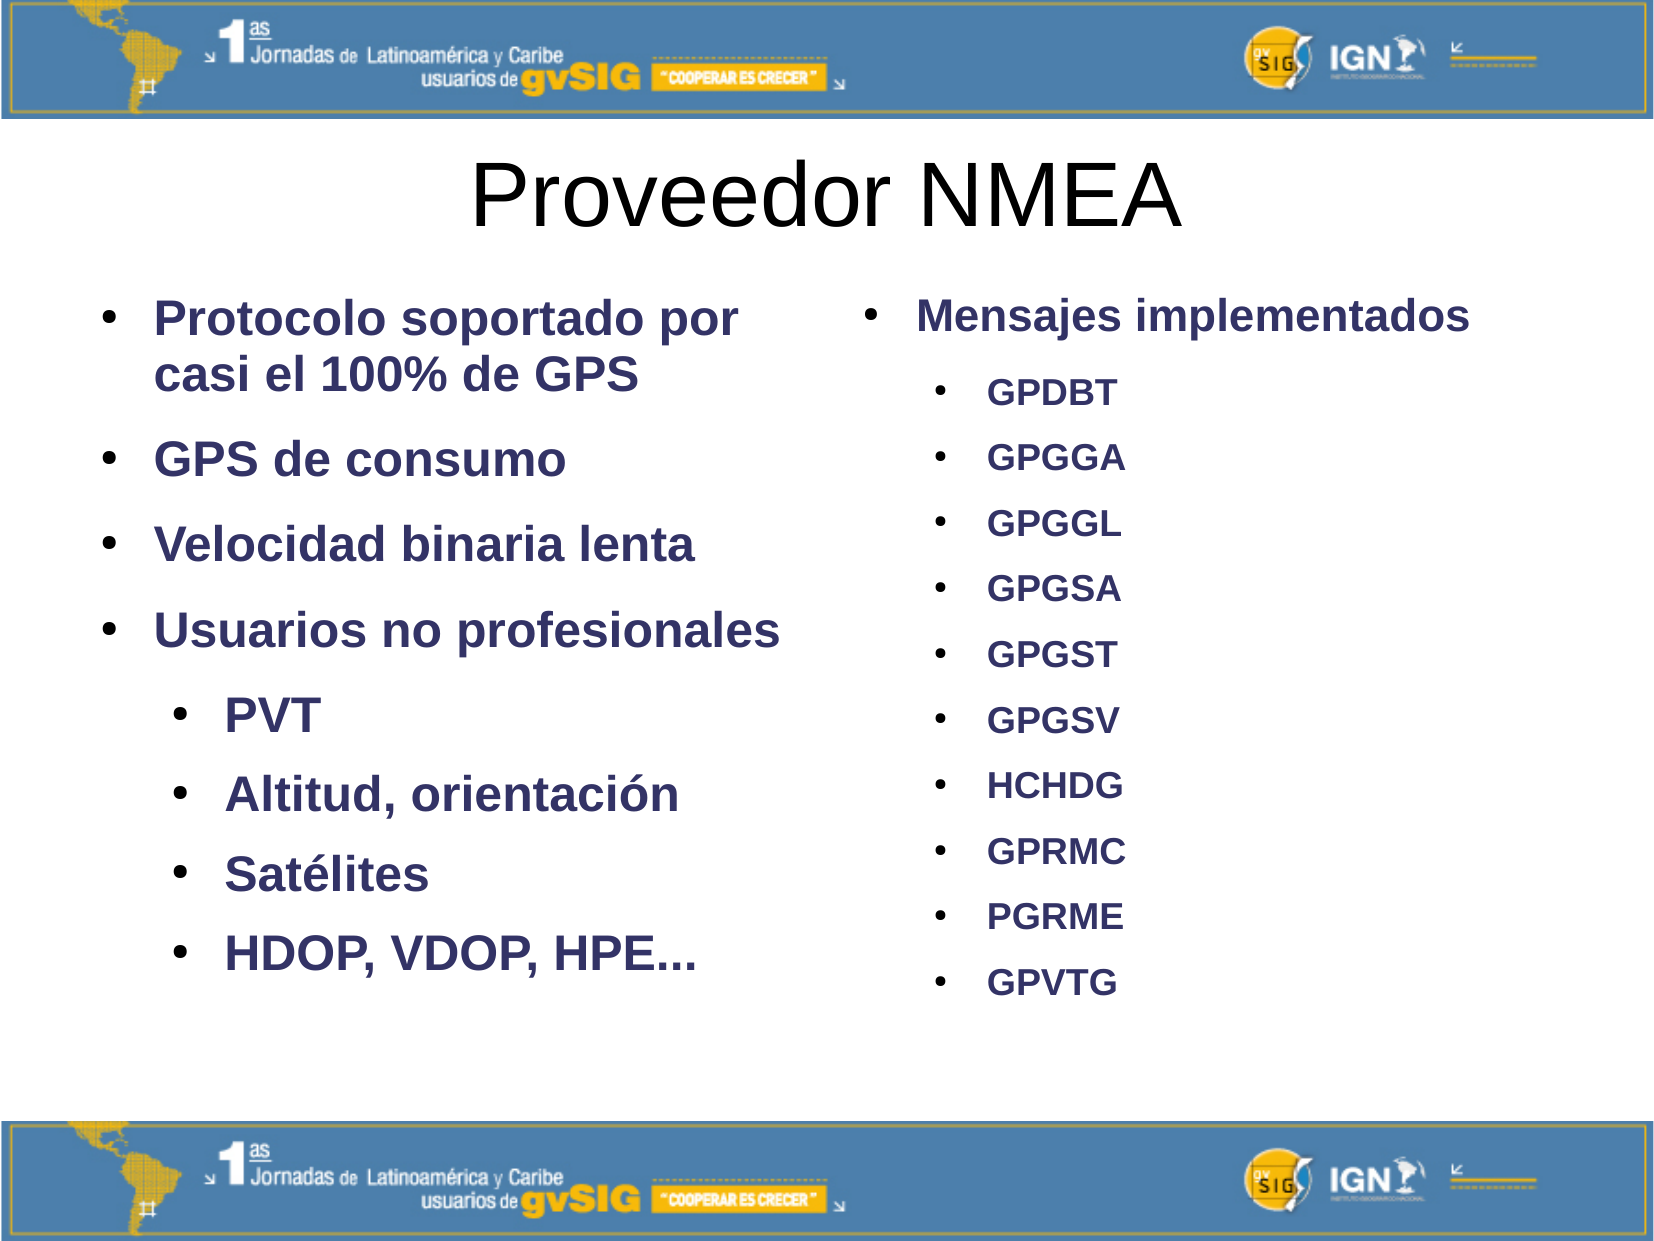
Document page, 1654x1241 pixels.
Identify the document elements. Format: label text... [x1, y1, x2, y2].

list Protocolo soportado por casi el 100% de GPS GPS de consumo Velocidad binaria lenta Usuarios no profesionales PVT Altitud, orientación Satélites HDOP, VDOP, HPE... [82, 290, 809, 1109]
list Mensajes implementados GPDBT GPGGA GPGGL GPGSA GPGST GPGSV HCHDG GPRMC PGRME GPVTG [845, 290, 1572, 1094]
title Proveedor NMEA [82, 90, 1571, 298]
picture [0, 1121, 1654, 1241]
picture [0, 0, 1654, 119]
